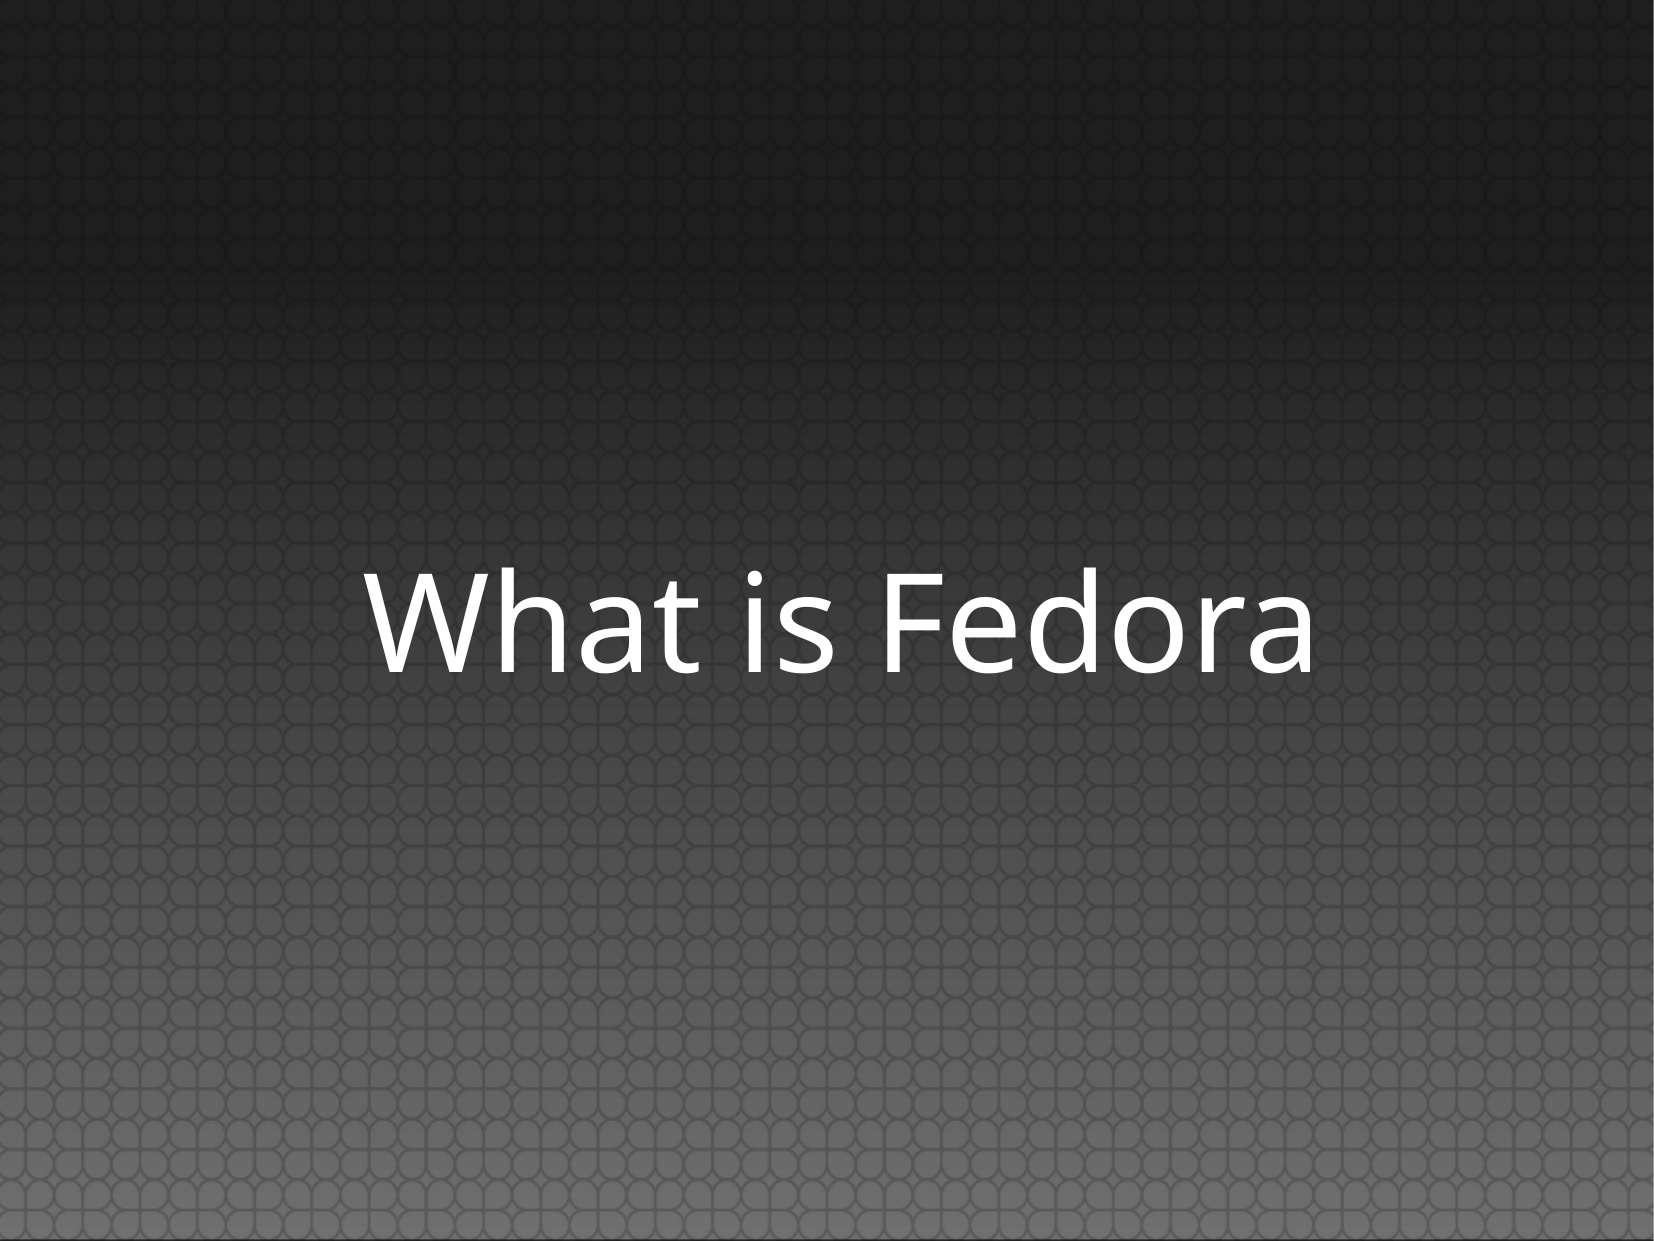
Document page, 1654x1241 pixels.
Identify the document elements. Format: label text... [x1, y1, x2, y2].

title What is Fedora [0, 479, 1637, 759]
picture [0, 0, 1654, 1241]
